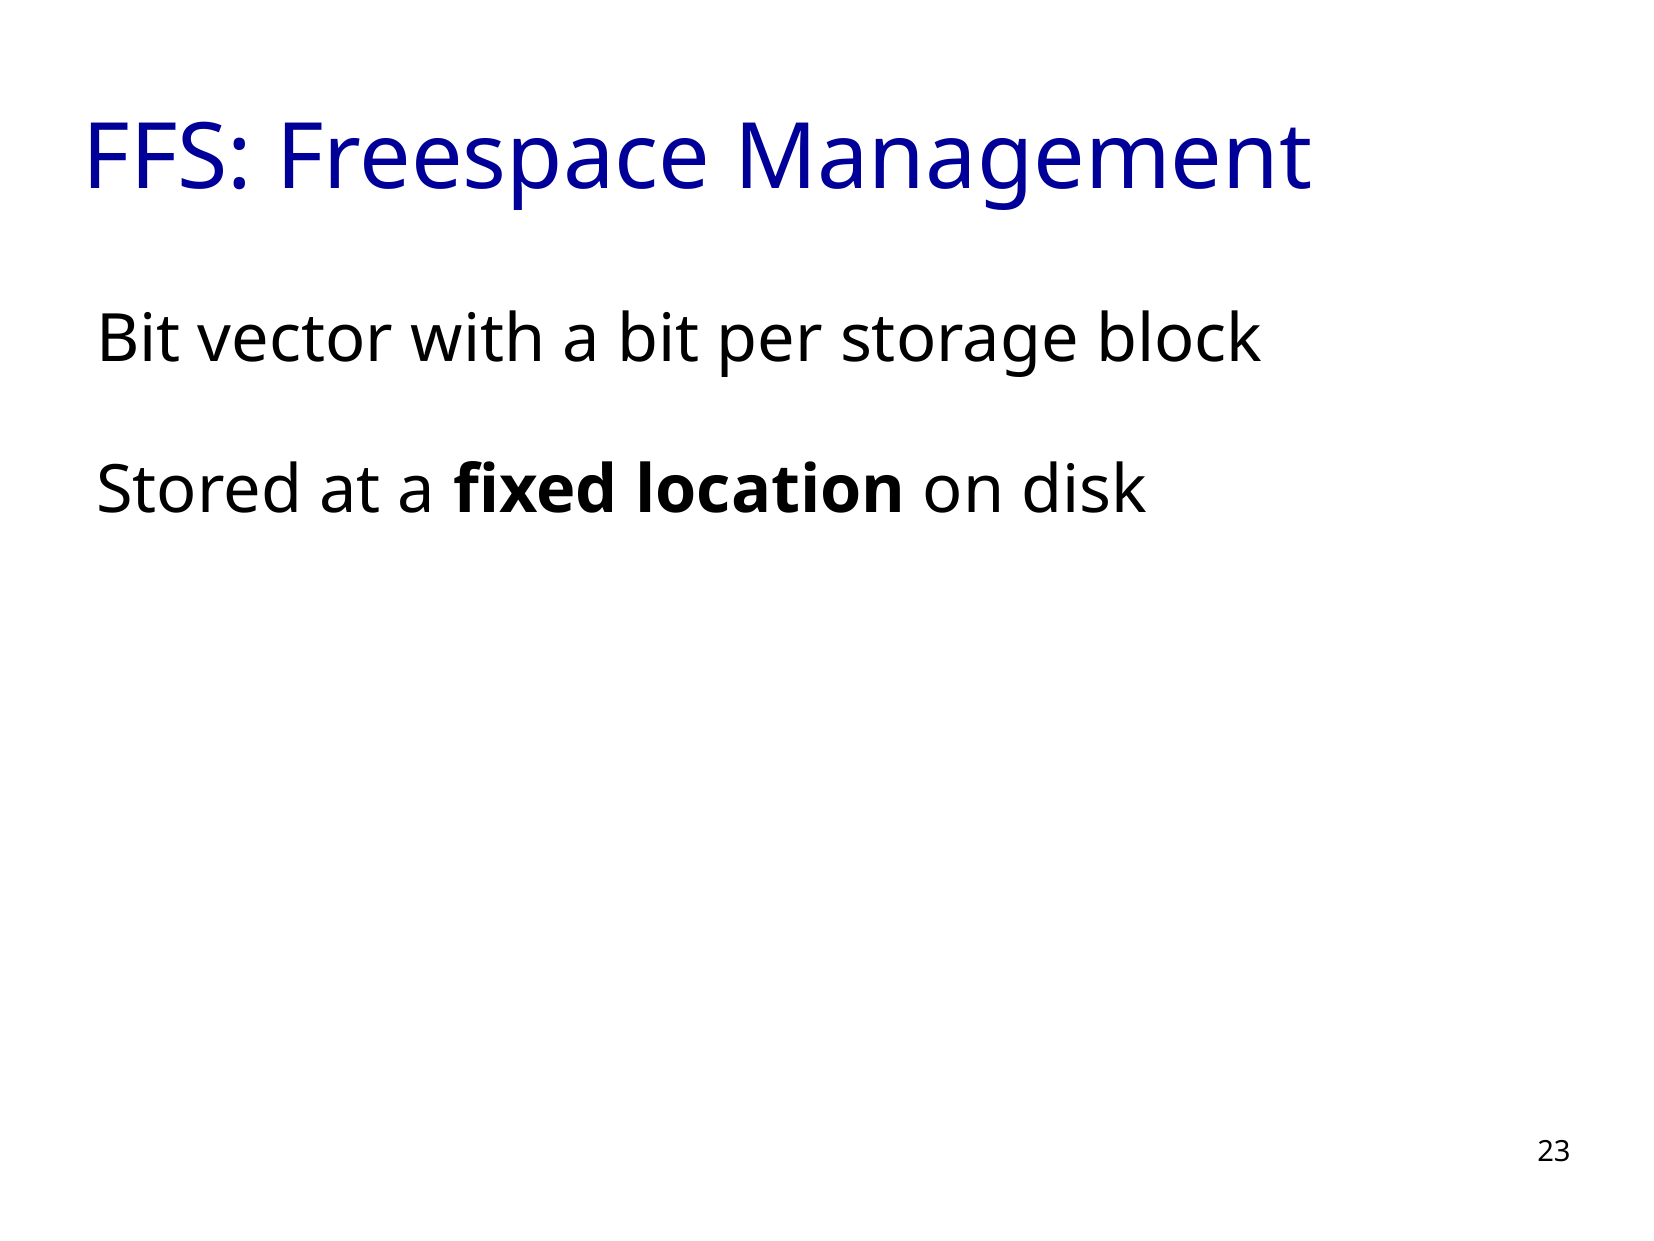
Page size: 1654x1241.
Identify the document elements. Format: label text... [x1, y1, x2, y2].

title FFS: Freespace Management [82, 49, 1571, 257]
list Bit vector with a bit per storage block Stored at a fixed location on disk [60, 290, 1571, 1096]
